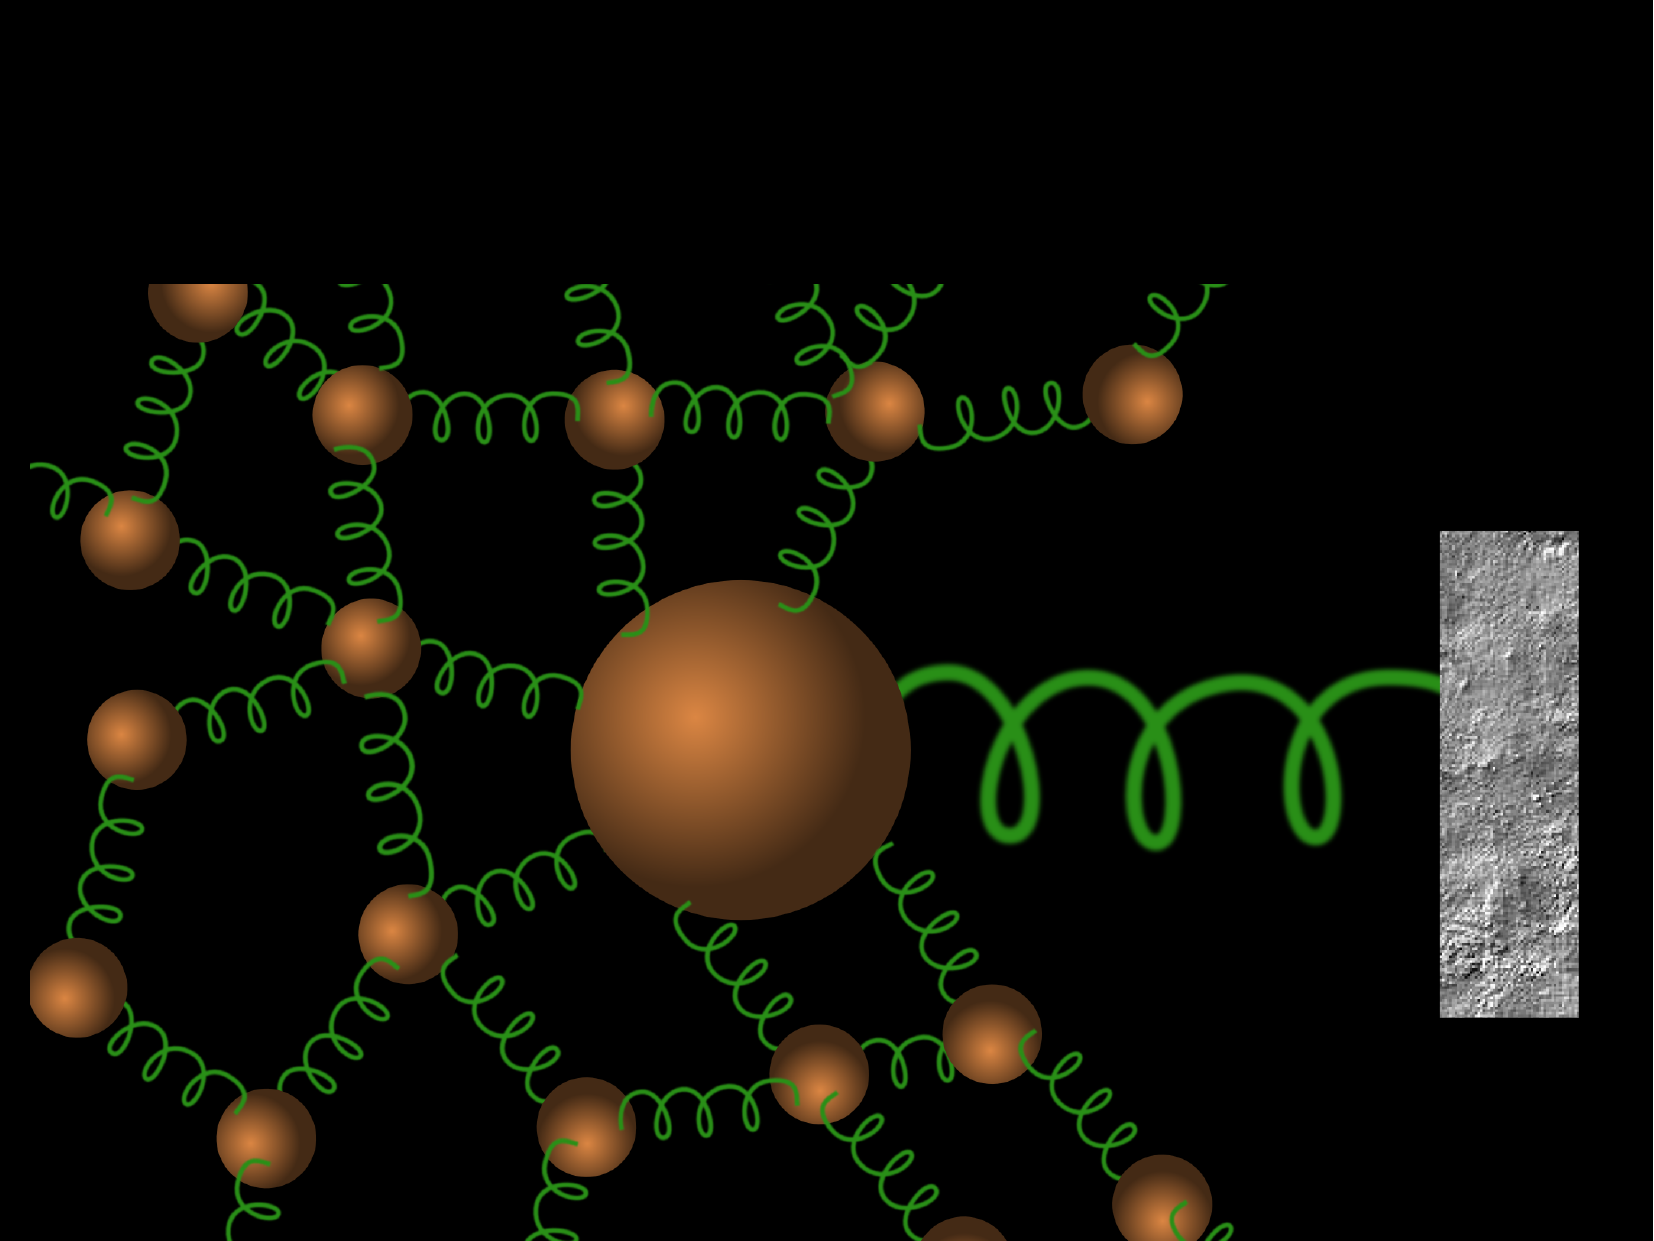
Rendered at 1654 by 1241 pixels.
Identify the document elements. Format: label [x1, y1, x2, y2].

picture [30, 284, 1653, 1241]
